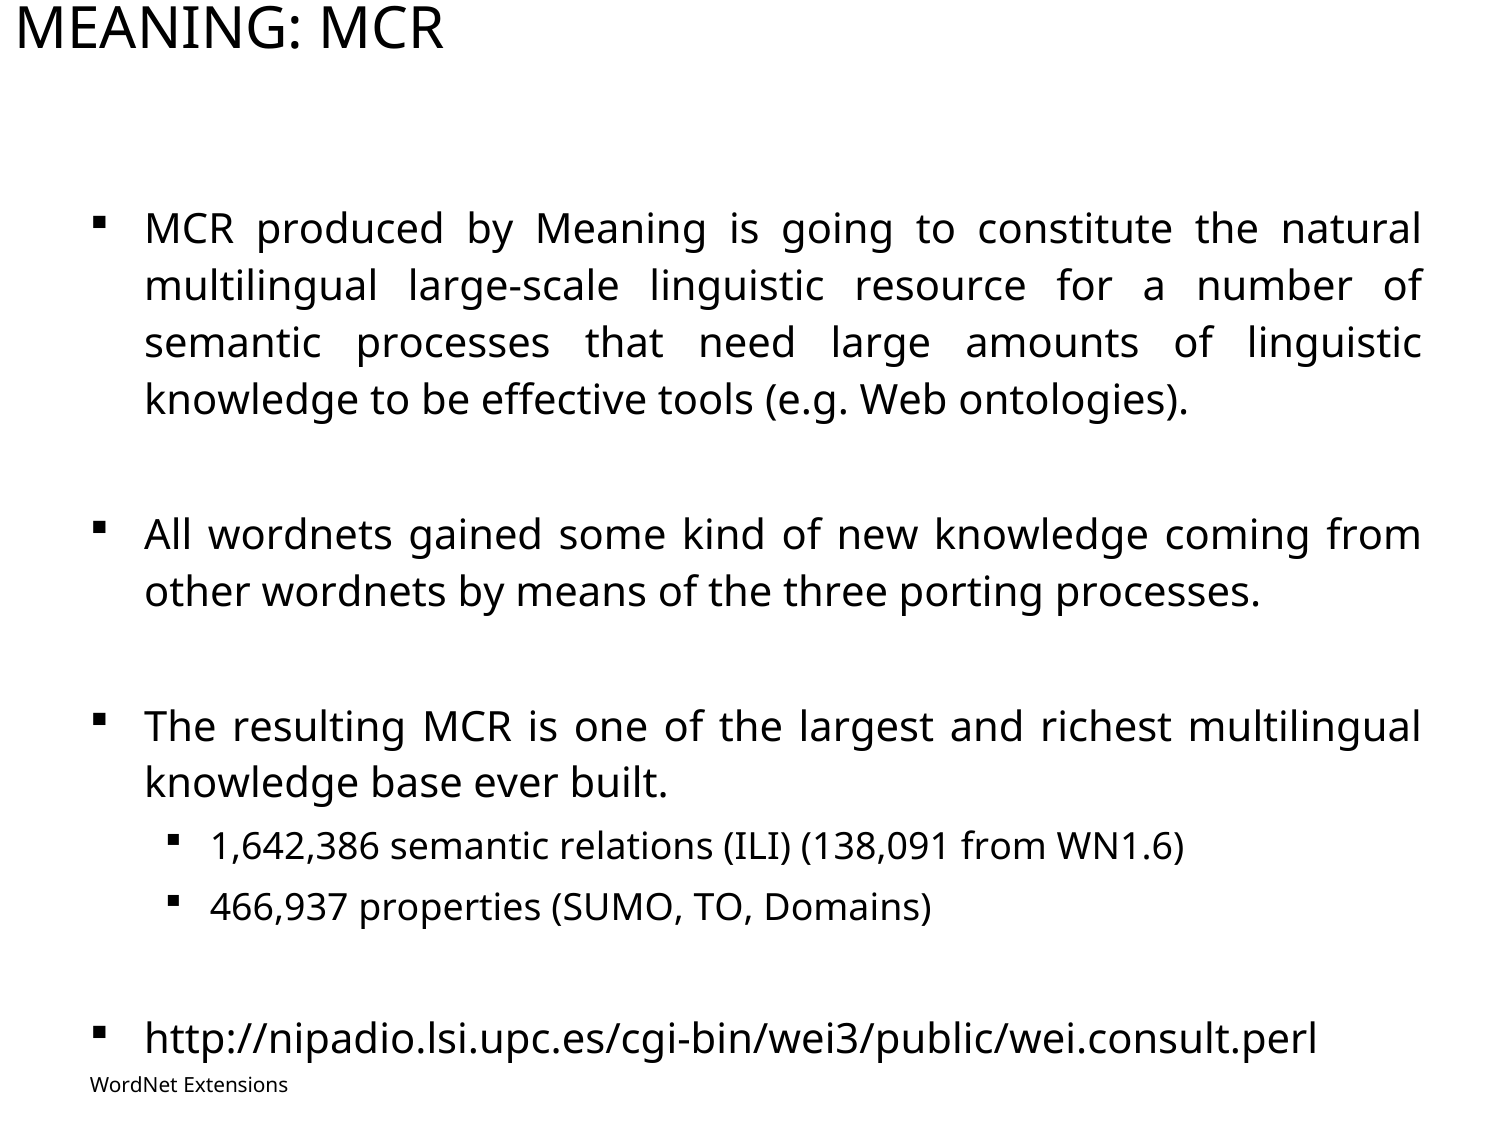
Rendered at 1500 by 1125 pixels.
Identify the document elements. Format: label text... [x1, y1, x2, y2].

list MCR produced by Meaning is going to constitute the natural multilingual large-scale linguistic resource for a number of semantic processes that need large amounts of linguistic knowledge to be effective tools (e.g. Web ontologies). All wordnets gained some kind of new knowledge coming from other wordnets by means of the three porting processes. The resulting MCR is one of the largest and richest multilingual knowledge base ever built. 1,642,386 semantic relations (ILI) (138,091 from WN1.6) 466,937 properties (SUMO, TO, Domains) http://nipadio.lsi.upc.es/cgi-bin/wei3/public/wei.consult.perl [75, 112, 1438, 1113]
title MEANING: MCR [0, 0, 1500, 70]
